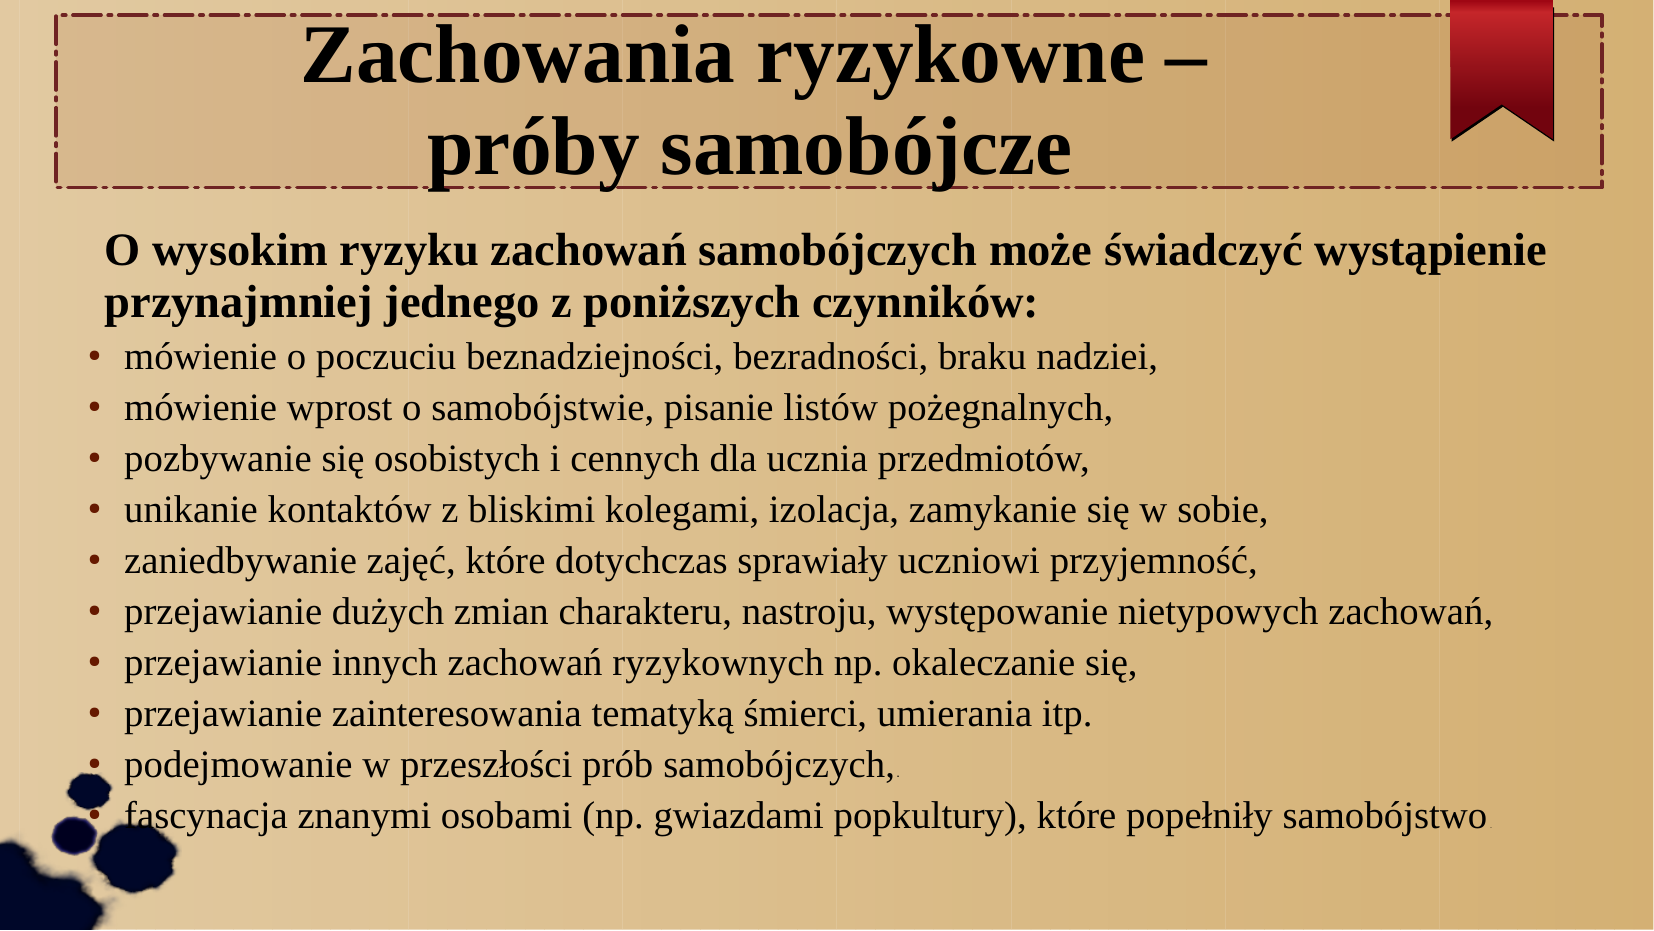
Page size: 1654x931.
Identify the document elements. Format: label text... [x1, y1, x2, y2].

list O wysokim ryzyku zachowań samobójczych może świadczyć wystąpienie przynajmniej jednego z poniższych czynników: mówienie o poczuciu beznadziejności, bezradności, braku nadziei, mówienie wprost o samobójstwie, pisanie listów pożegnalnych, pozbywanie się osobistych i cennych dla ucznia przedmiotów, unikanie kontaktów z bliskimi kolegami, izolacja, zamykanie się w sobie, zaniedbywanie zajęć, które dotychczas sprawiały uczniowi przyjemność, przejawianie dużych zmian charakteru, nastroju, występowanie nietypowych zachowań, przejawianie innych zachowań ryzykownych np. okaleczanie się, przejawianie zainteresowania tematyką śmierci, umierania itp. podejmowanie w przeszłości prób samobójczych,. fascynacja znanymi osobami (np. gwiazdami popkultury), które popełniły samobójstwo. [82, 224, 1630, 851]
title Zachowania ryzykowne – próby samobójcze [59, 8, 1441, 193]
